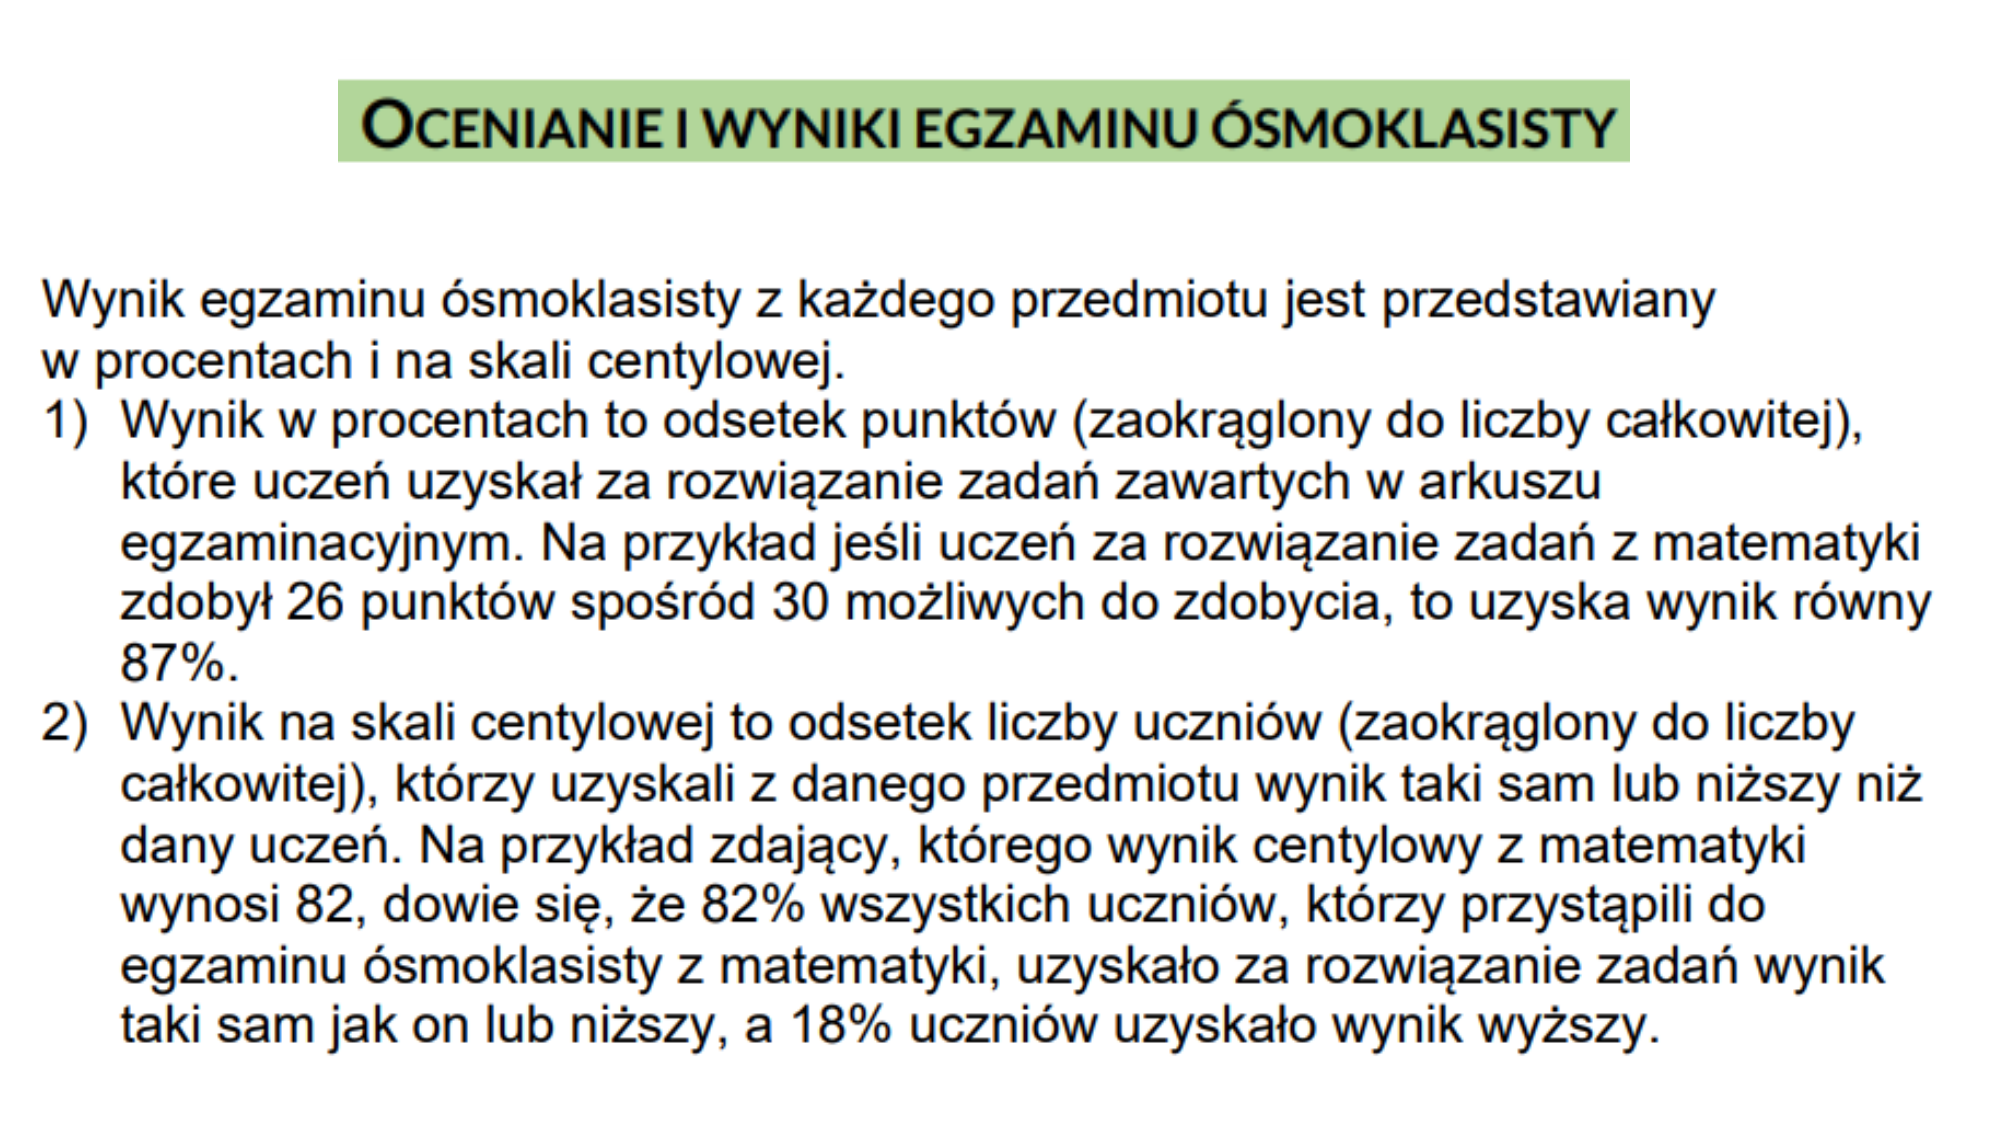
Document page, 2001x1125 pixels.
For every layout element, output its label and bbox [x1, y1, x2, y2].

picture [15, 243, 1954, 1067]
picture [338, 58, 1630, 177]
